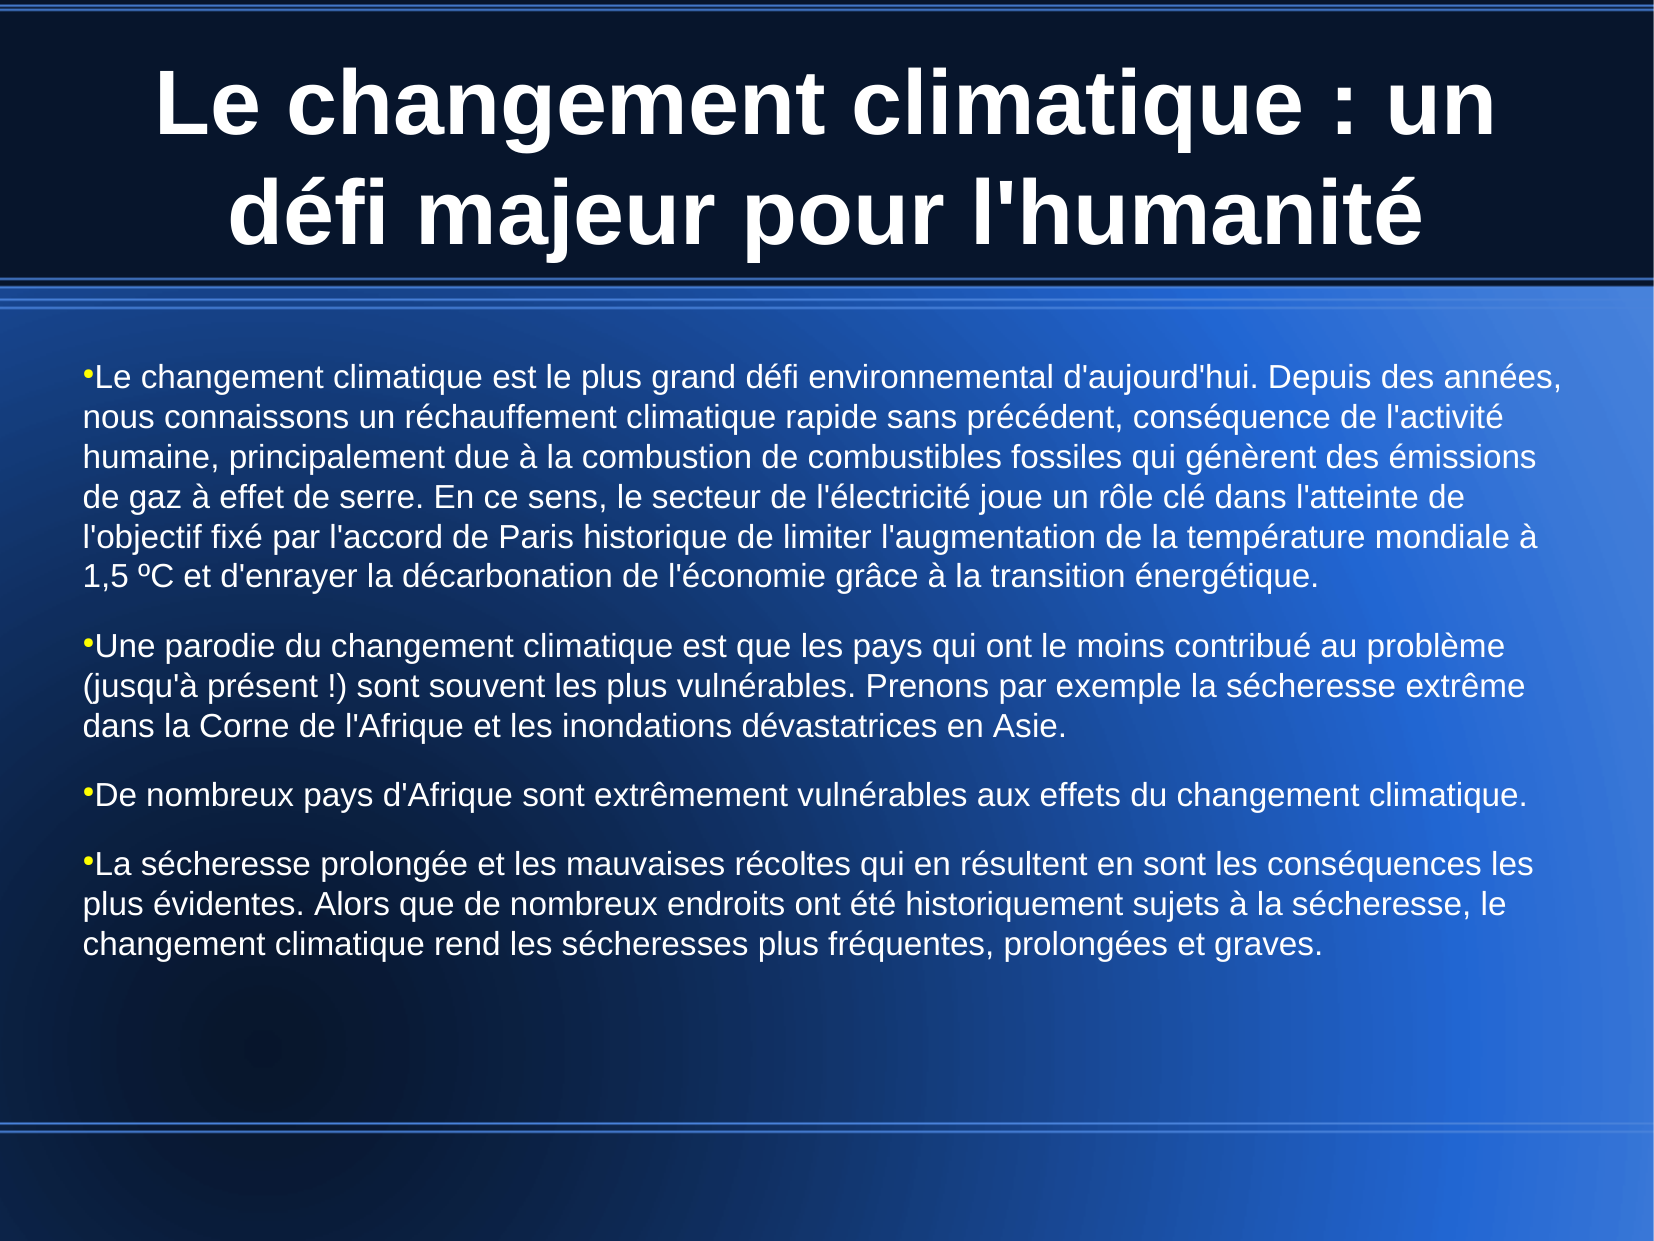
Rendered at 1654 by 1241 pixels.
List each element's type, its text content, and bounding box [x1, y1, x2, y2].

title Le changement climatique : un défi majeur pour l'humanité [82, 42, 1571, 263]
picture [0, 0, 1654, 1241]
list Le changement climatique est le plus grand défi environnemental d'aujourd'hui. Depuis des années, nous connaissons un réchauffement climatique rapide sans précédent, conséquence de l'activité humaine, principalement due à la combustion de combustibles fossiles qui génèrent des émissions de gaz à effet de serre. En ce sens, le secteur de l'électricité joue un rôle clé dans l'atteinte de l'objectif fixé par l'accord de Paris historique de limiter l'augmentation de la température mondiale à 1,5 ºC et d'enrayer la décarbonation de l'économie grâce à la transition énergétique. Une parodie du changement climatique est que les pays qui ont le moins contribué au problème (jusqu'à présent !) sont souvent les plus vulnérables. Prenons par exemple la sécheresse extrême dans la Corne de l'Afrique et les inondations dévastatrices en Asie. De nombreux pays d'Afrique sont extrêmement vulnérables aux effets du changement climatique. La sécheresse prolongée et les mauvaises récoltes qui en résultent en sont les conséquences les plus évidentes. Alors que de nombreux endroits ont été historiquement sujets à la sécheresse, le changement climatique rend les sécheresses plus fréquentes, prolongées et graves. [82, 355, 1571, 969]
